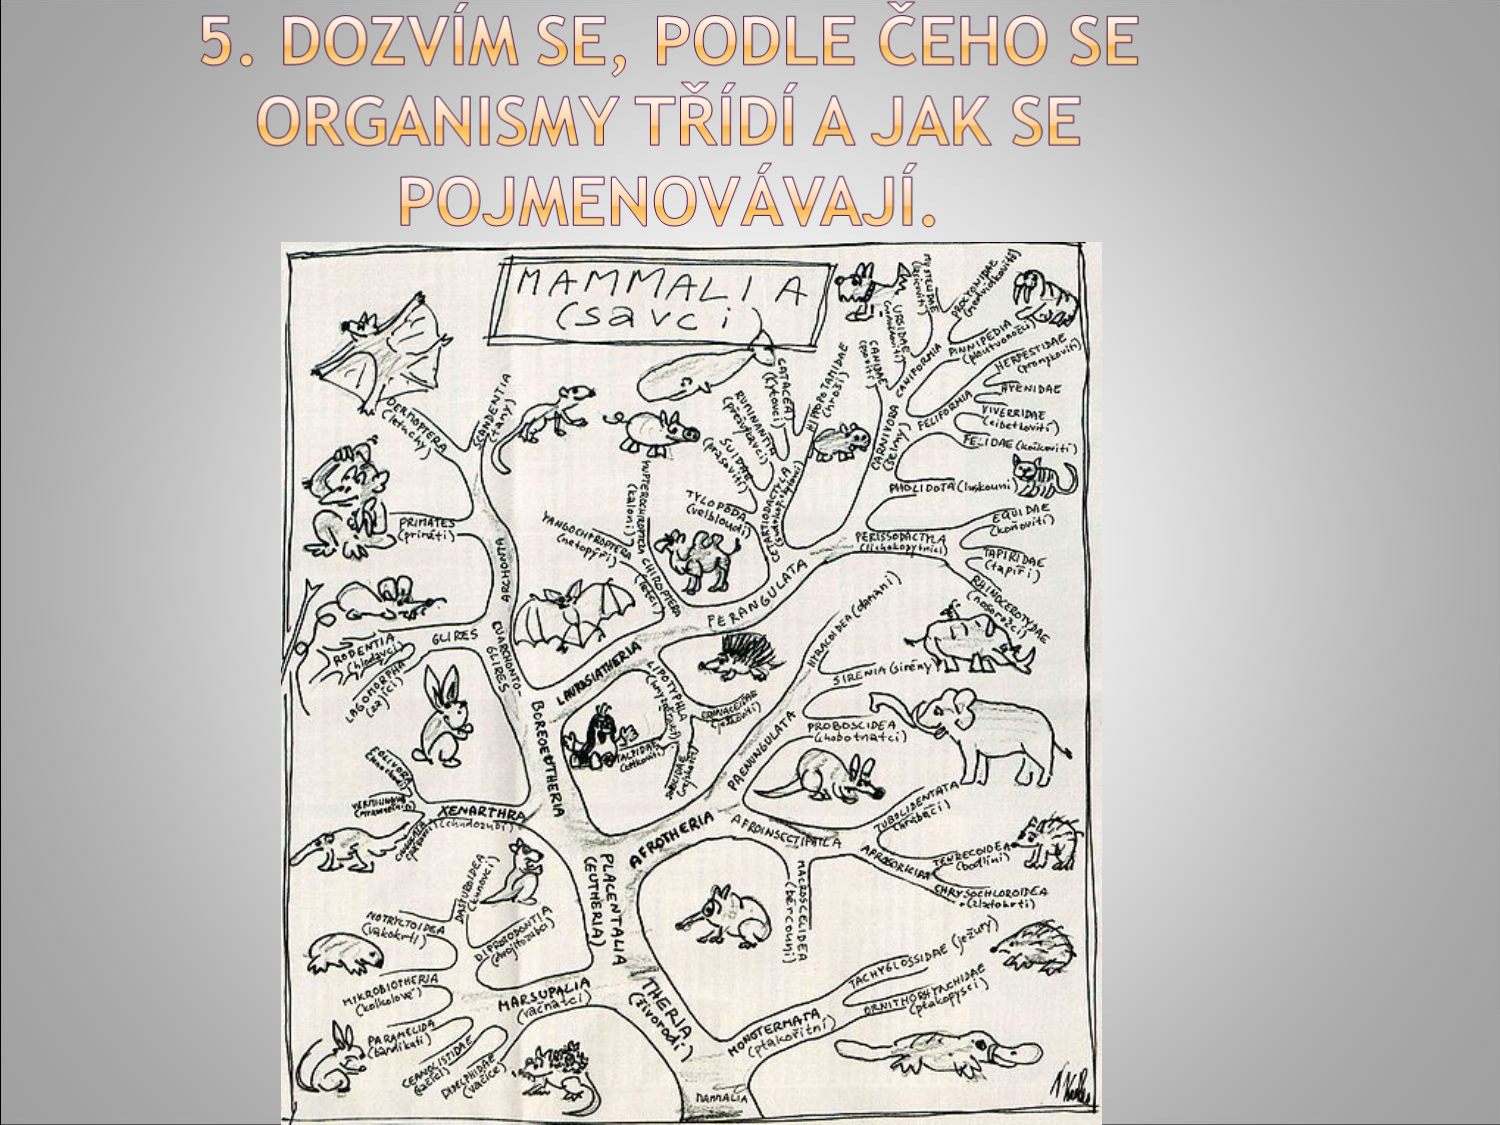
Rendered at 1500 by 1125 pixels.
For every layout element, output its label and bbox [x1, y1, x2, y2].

text_box [73, 0, 1265, 241]
picture [0, 0, 1500, 1125]
text_box [281, 242, 1102, 1125]
